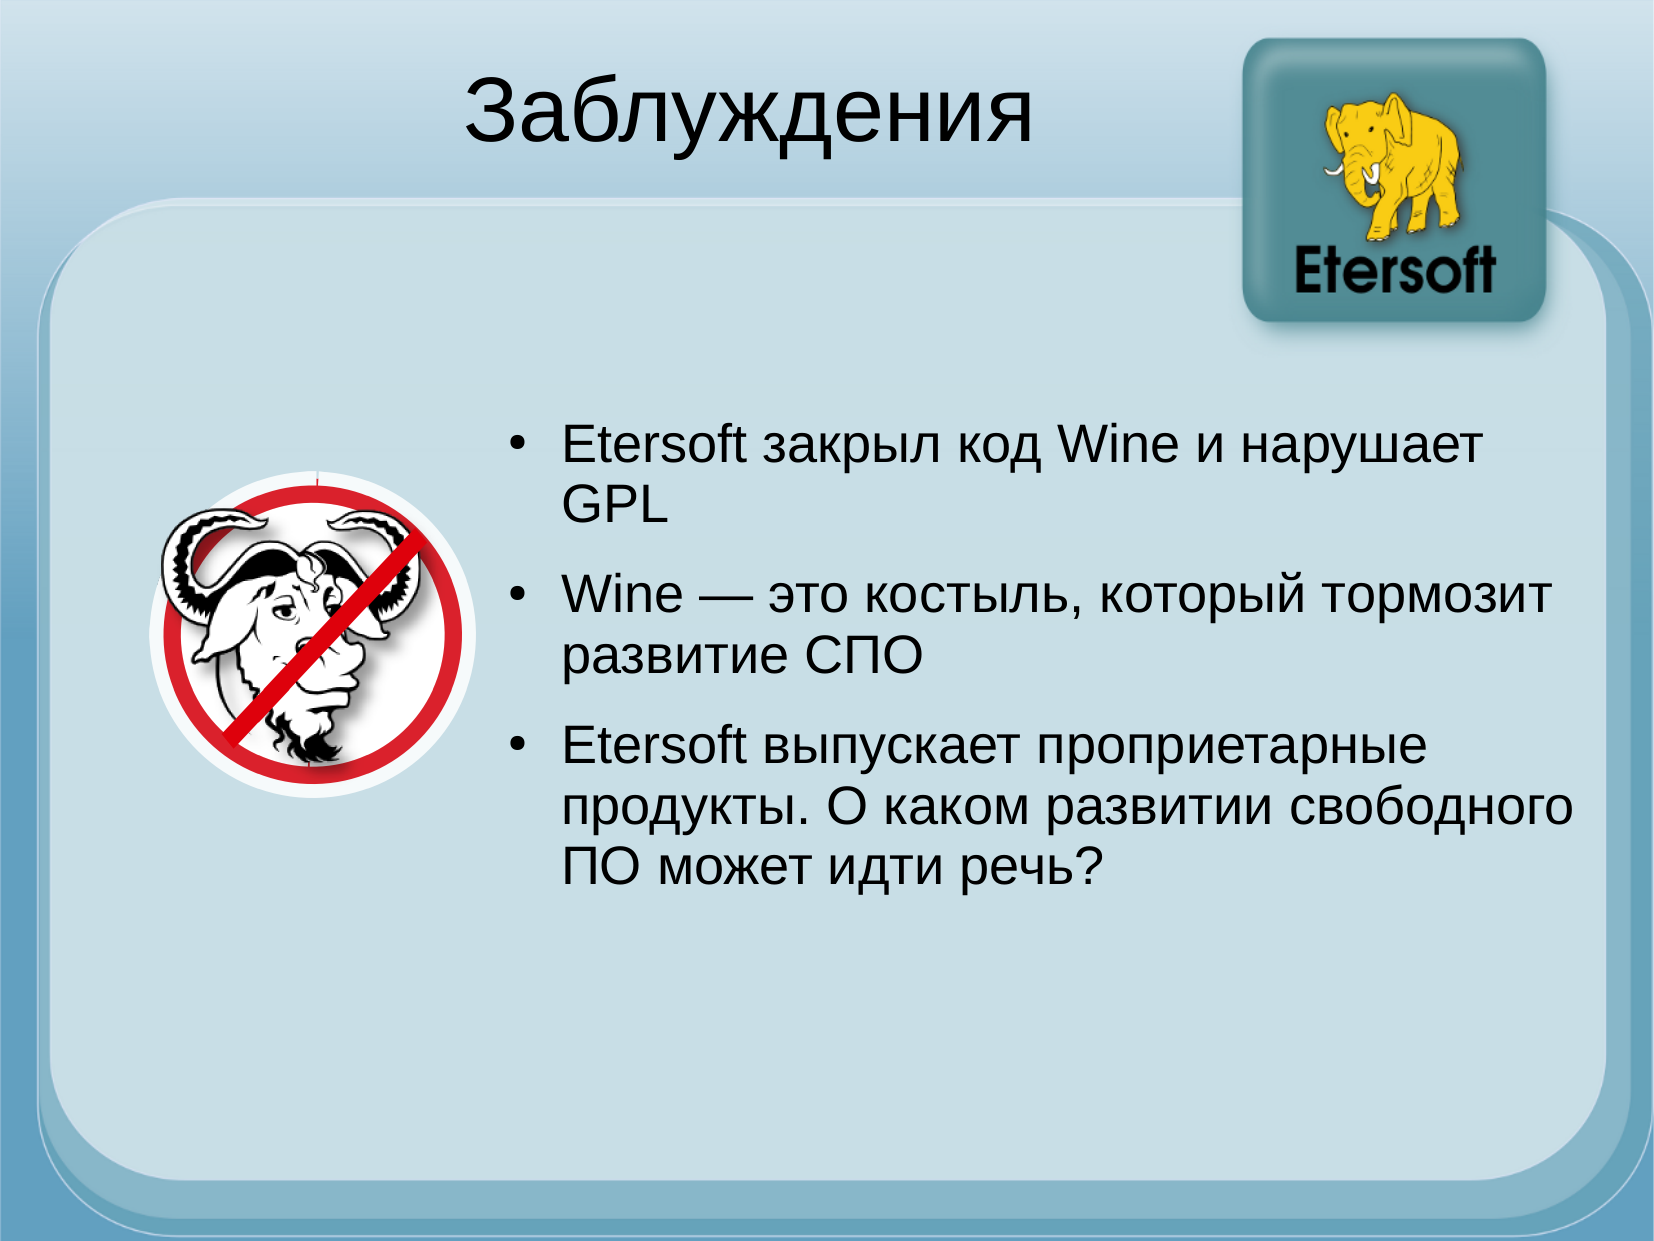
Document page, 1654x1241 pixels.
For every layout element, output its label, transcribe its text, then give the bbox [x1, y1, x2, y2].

picture [0, 0, 1654, 1241]
list Etersoft закрыл код Wine и нарушает GPL Wine — это костыль, который тормозит развитие СПО Etersoft выпускает проприетарные продукты. О каком развитии свободного ПО может идти речь? [490, 413, 1595, 945]
title Заблуждения [82, 31, 1418, 189]
